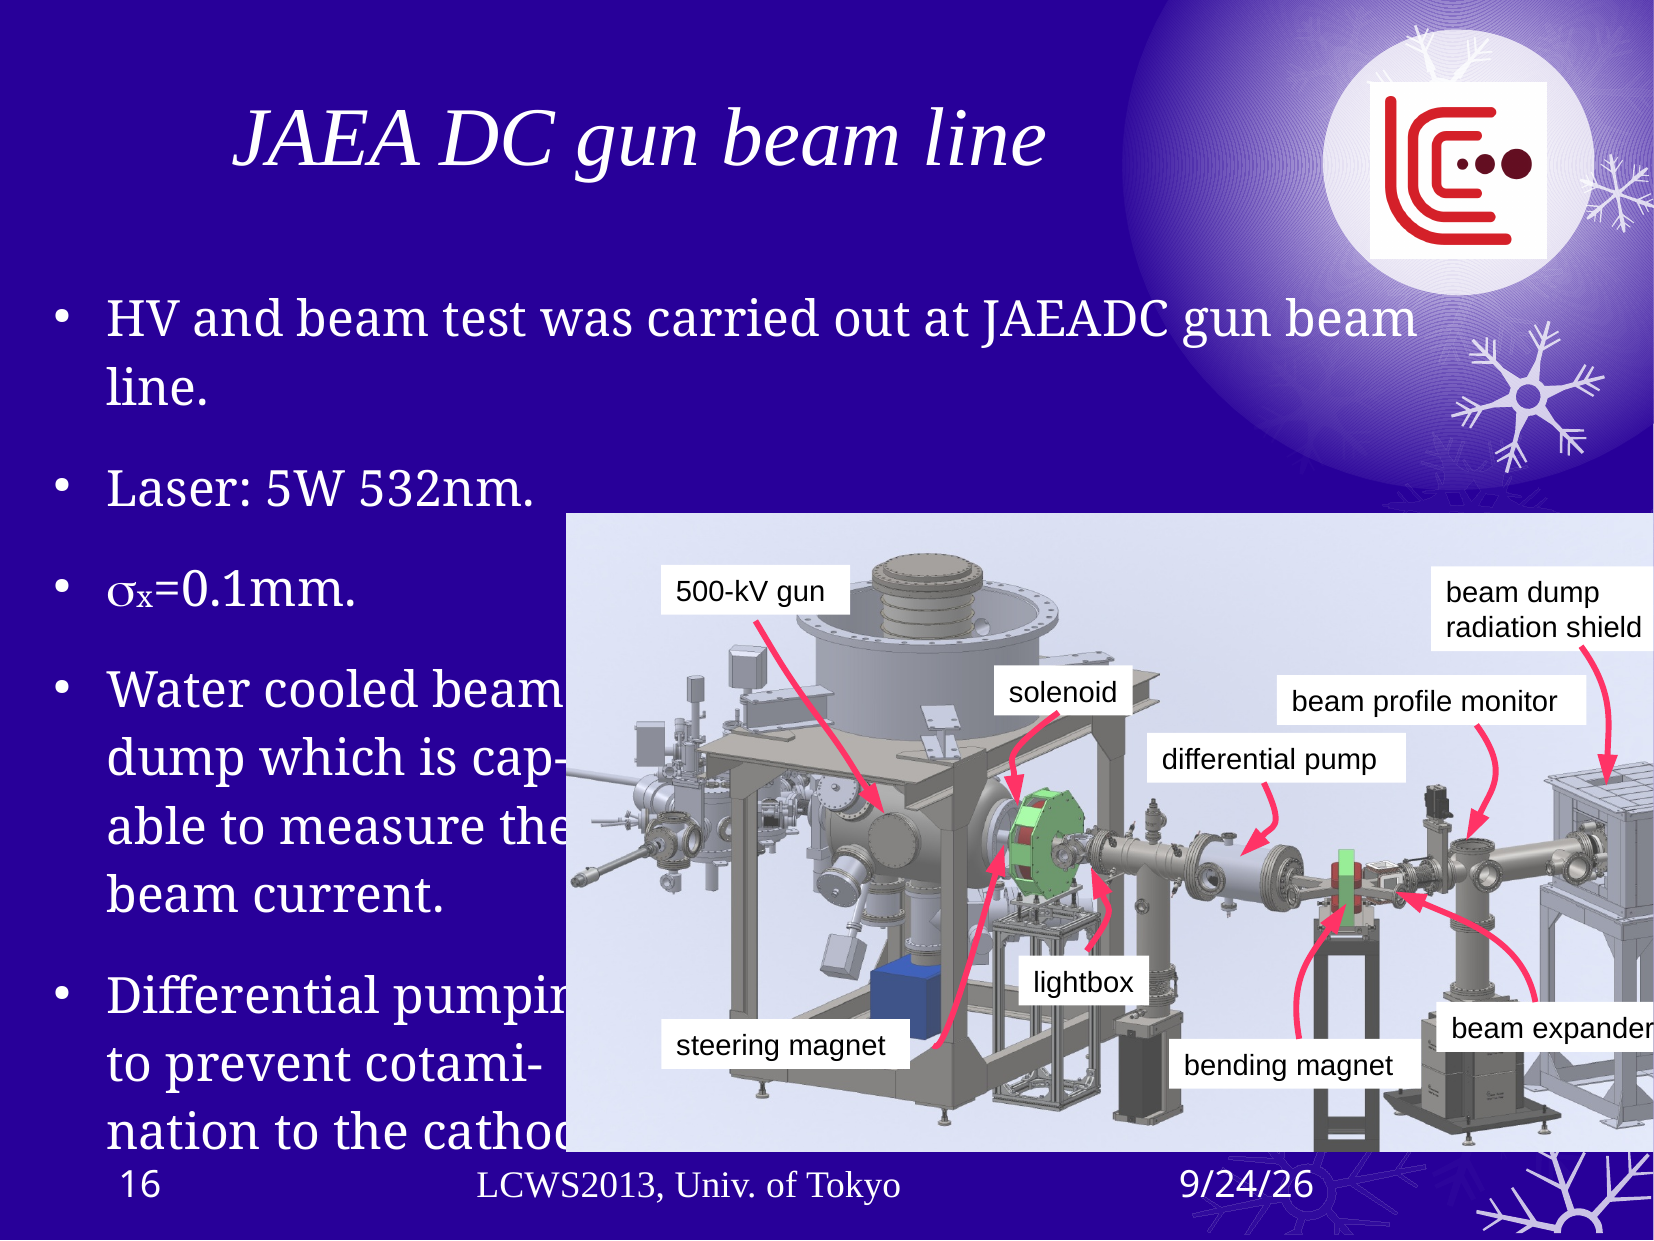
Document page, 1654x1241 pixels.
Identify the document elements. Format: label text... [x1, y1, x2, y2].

title JAEA DC gun beam line [0, 4, 1284, 270]
list HV and beam test was carried out at JAEADC gun beam line. Laser: 5W 532nm. sx=0.1mm. Water cooled beam dump which is cap- able to measure the beam current. Differential pumping to prevent cotami- nation to the cathode. [35, 283, 1467, 1146]
text_box beam profile monitor [1276, 675, 1587, 725]
text_box beam expander [1436, 1001, 1654, 1052]
text_box beam dump radiation shield [1431, 566, 1654, 652]
text_box lightbox [1018, 955, 1150, 1006]
text_box steering magnet [661, 1019, 910, 1069]
picture [566, 513, 1654, 1152]
text_box bending magnet [1169, 1038, 1422, 1089]
text_box differential pump [1147, 732, 1406, 783]
text_box solenoid [994, 665, 1133, 716]
picture [1370, 82, 1547, 259]
text_box 500-kV gun [661, 564, 851, 615]
